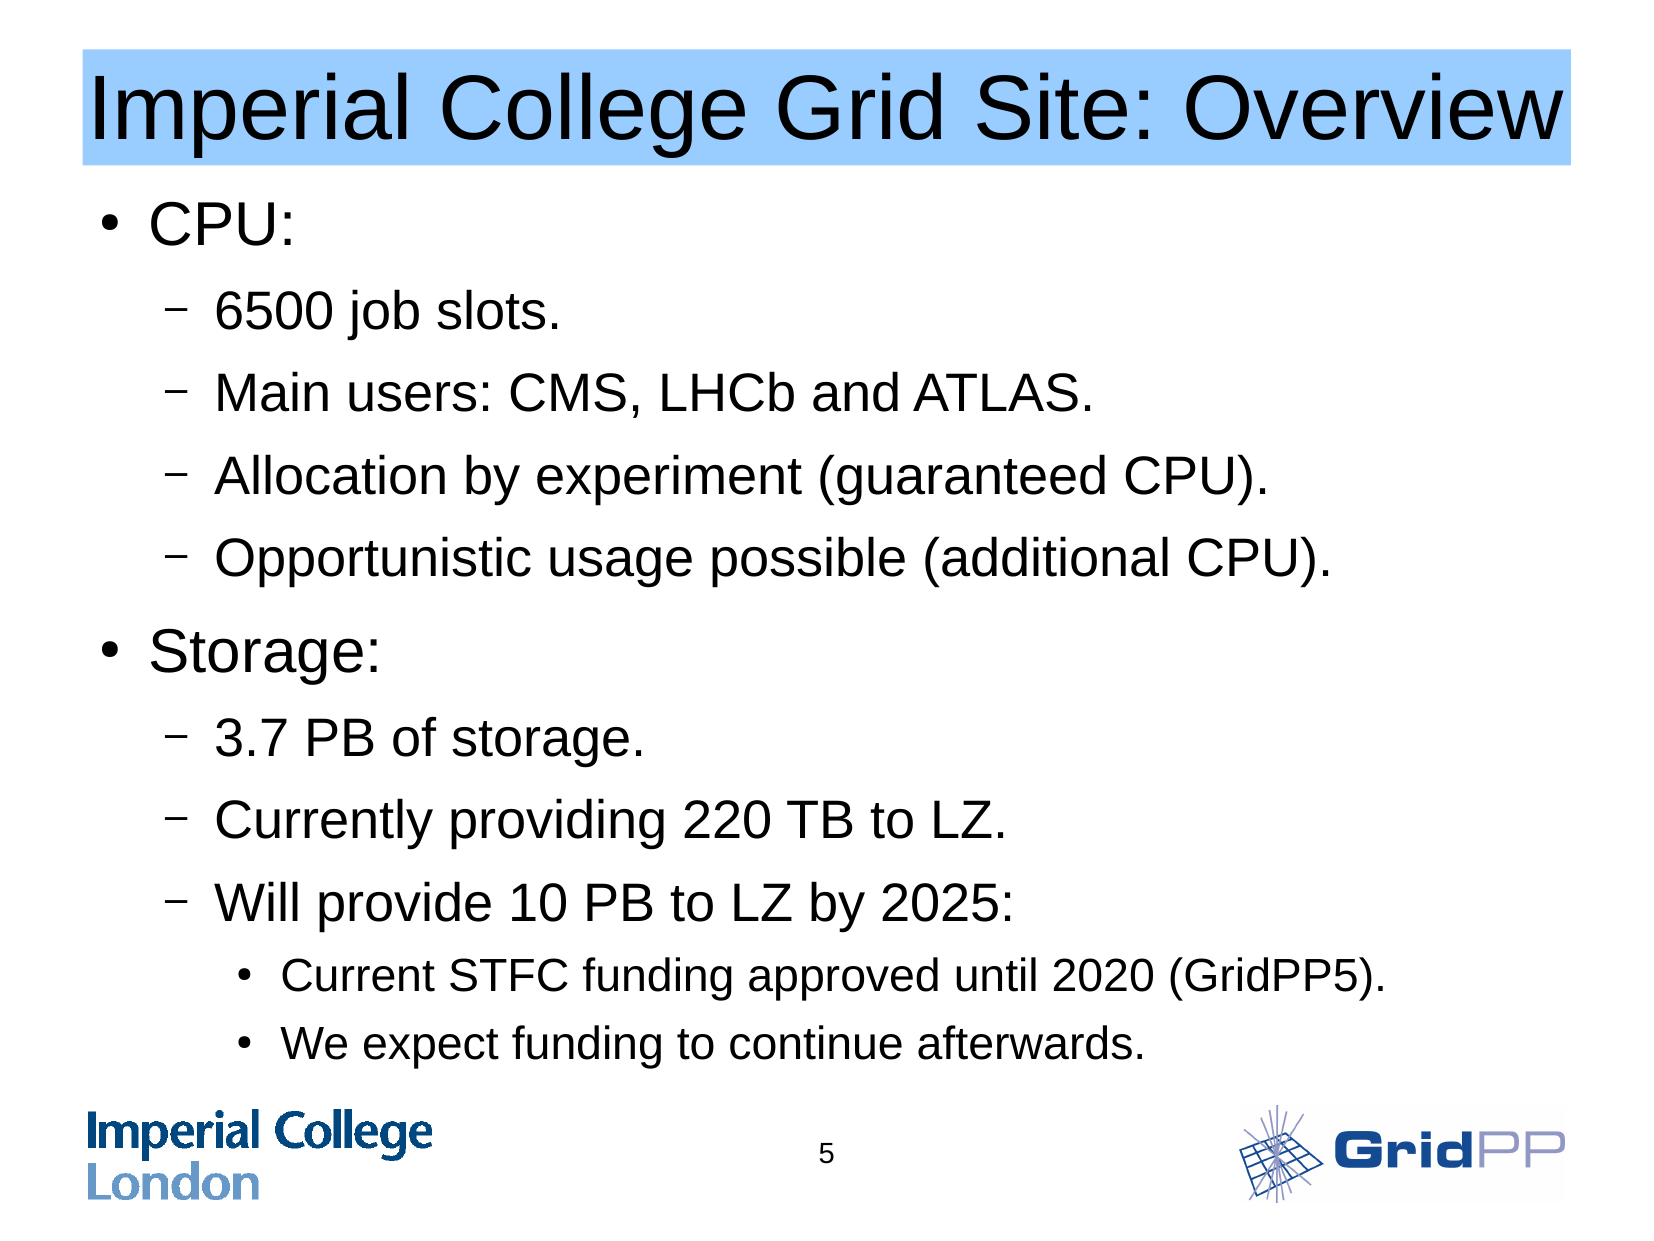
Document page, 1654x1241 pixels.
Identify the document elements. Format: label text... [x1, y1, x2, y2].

picture [1239, 1105, 1565, 1203]
list CPU: 6500 job slots. Main users: CMS, LHCb and ATLAS. Allocation by experiment (guaranteed CPU). Opportunistic usage possible (additional CPU). Storage: 3.7 PB of storage. Currently providing 220 TB to LZ. Will provide 10 PB to LZ by 2025: Current STFC funding approved until 2020 (GridPP5). We expect funding to continue afterwards. [82, 188, 1571, 1075]
title Imperial College Grid Site: Overview [82, 49, 1571, 166]
picture [88, 1109, 432, 1200]
